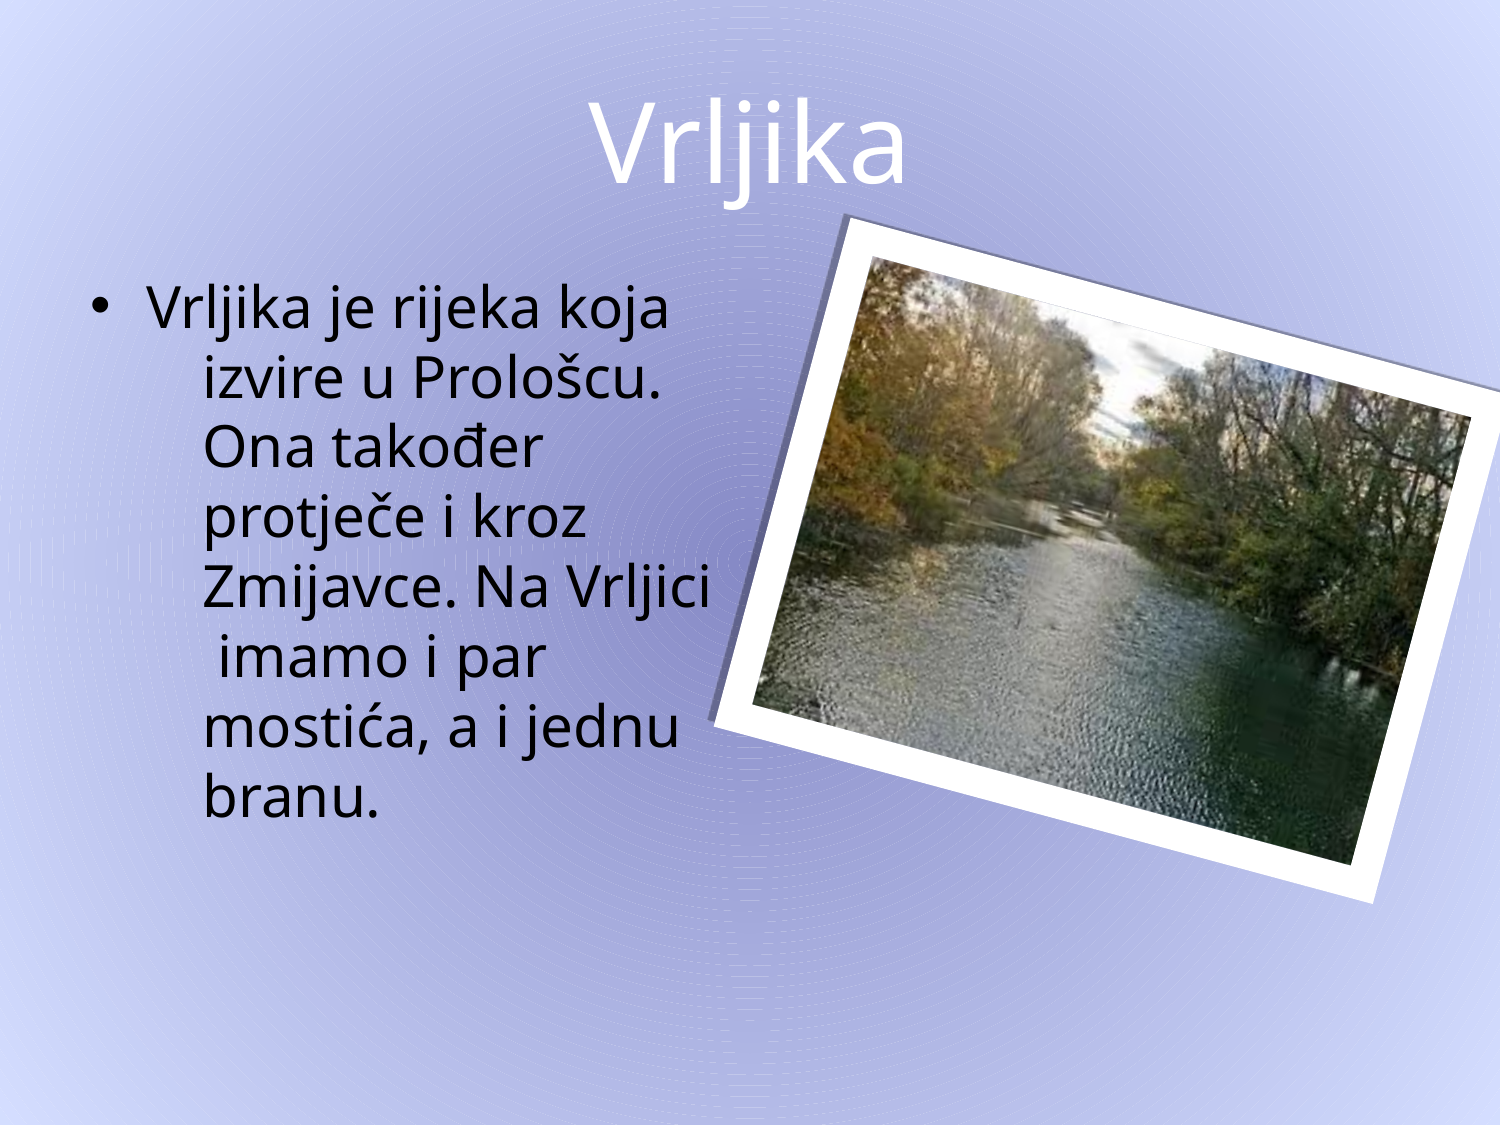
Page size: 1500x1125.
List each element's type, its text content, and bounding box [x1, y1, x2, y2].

list Vrljika je rijeka koja izvire u Prološcu. Ona također protječe i kroz Zmijavce. Na Vrljici imamo i par mostića, a i jednu branu. [75, 262, 738, 1005]
title Vrljika [75, 45, 1426, 233]
picture [751, 255, 1472, 866]
